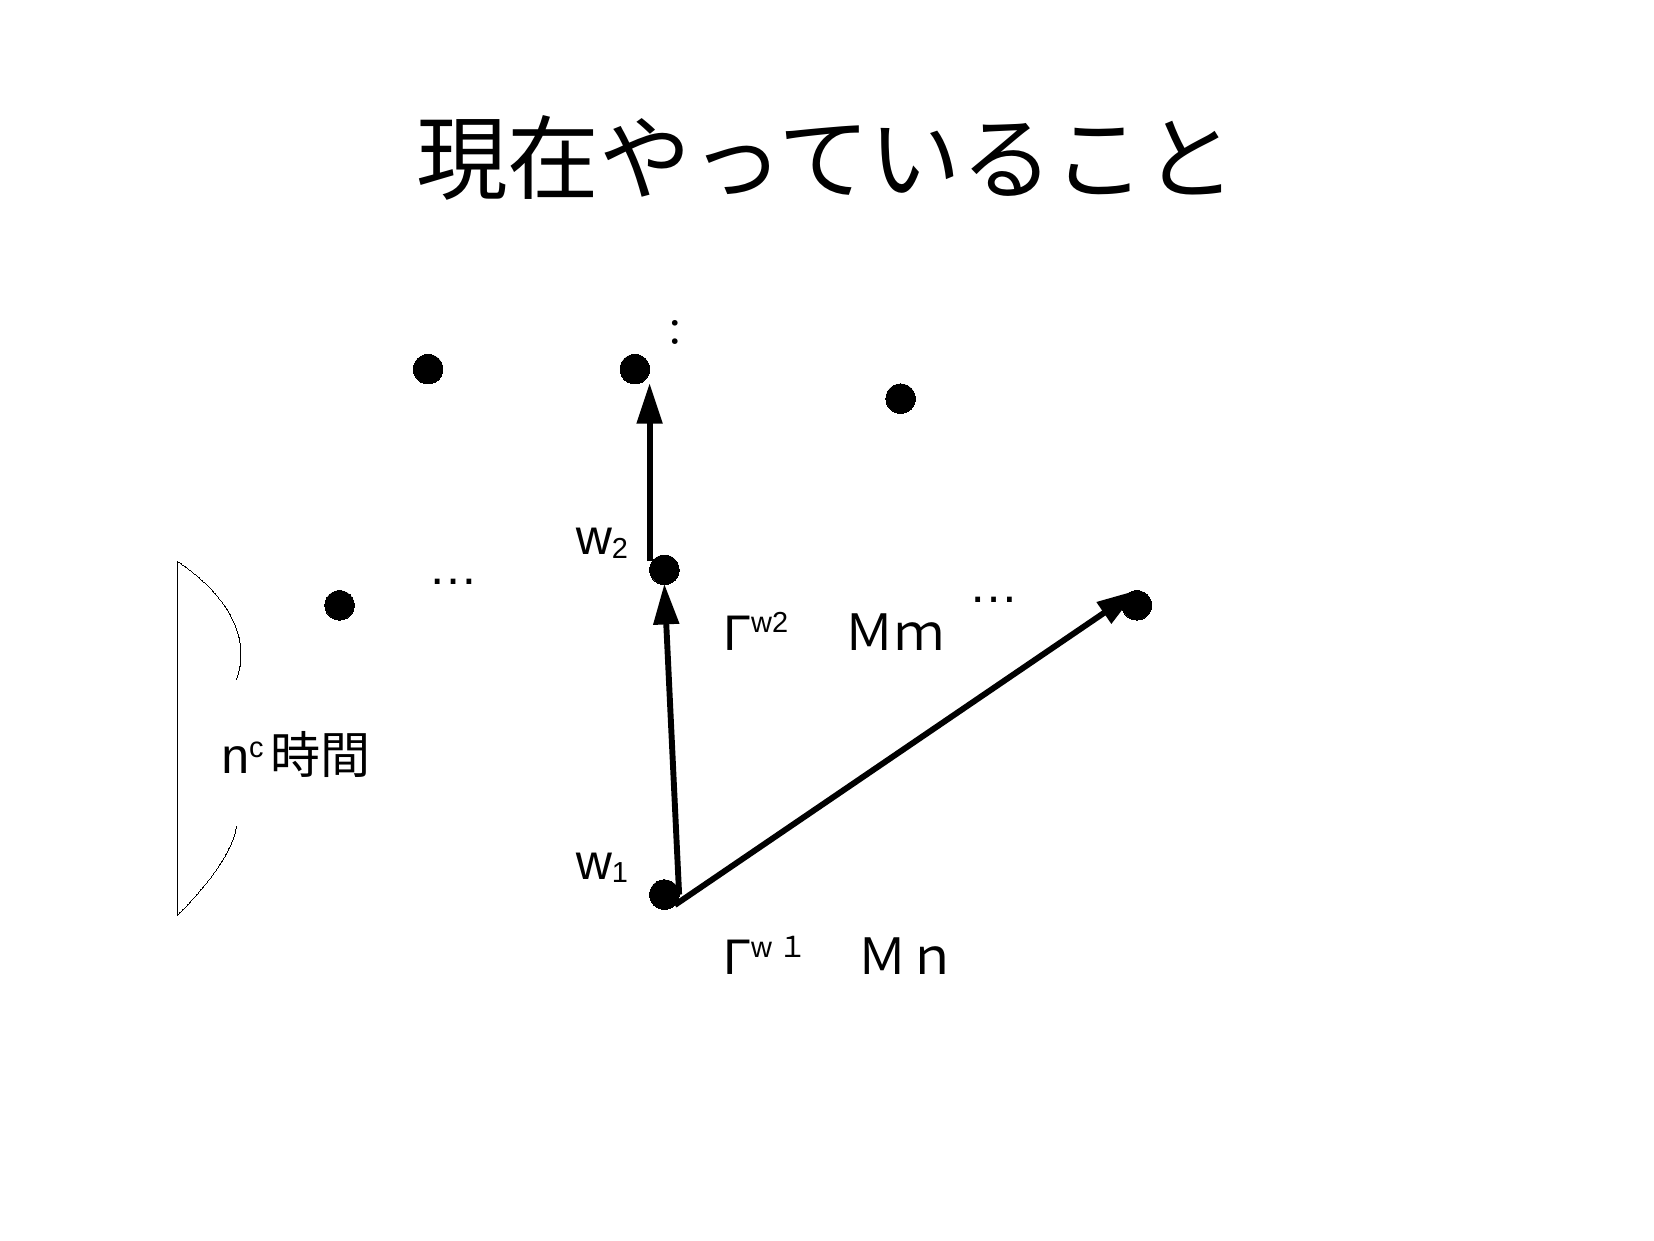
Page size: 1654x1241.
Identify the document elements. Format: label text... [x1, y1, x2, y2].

text_box [324, 590, 355, 621]
text_box [620, 354, 650, 384]
text_box … [953, 549, 1034, 632]
text_box [1123, 590, 1152, 621]
text_box w1 [561, 826, 650, 914]
text_box [650, 555, 680, 585]
title 現在やっていること [82, 56, 1571, 250]
text_box [413, 354, 443, 384]
text_box Γw2 Ｍｍ [708, 584, 975, 667]
text_box Γw１ Ｍｎ [708, 909, 975, 992]
text_box … [413, 531, 494, 614]
text_box nc時間 [206, 708, 386, 791]
text_box ： [641, 295, 709, 361]
text_box [650, 879, 680, 910]
text_box [885, 383, 916, 414]
text_box w2 [561, 501, 650, 589]
